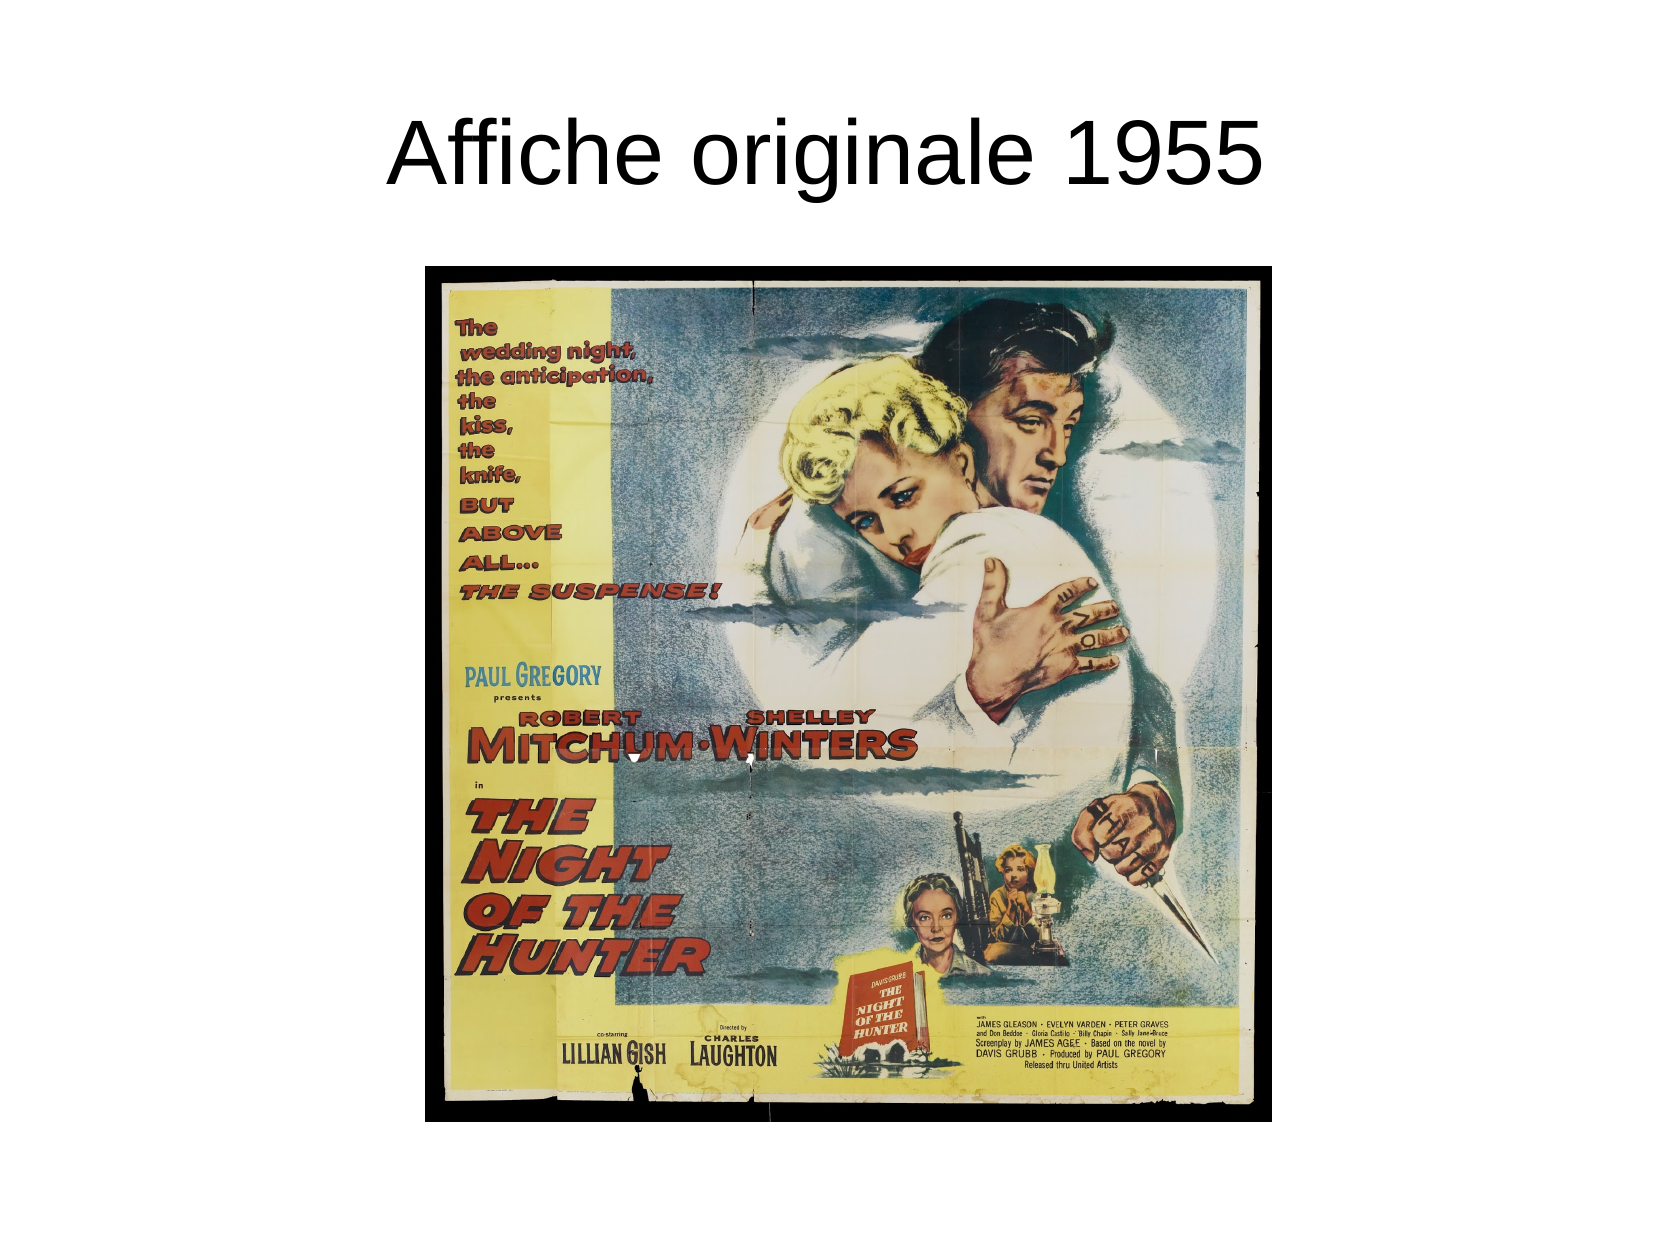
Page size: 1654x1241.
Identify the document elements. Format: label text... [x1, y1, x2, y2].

title Affiche originale 1955 [82, 49, 1571, 257]
picture [425, 266, 1272, 1123]
